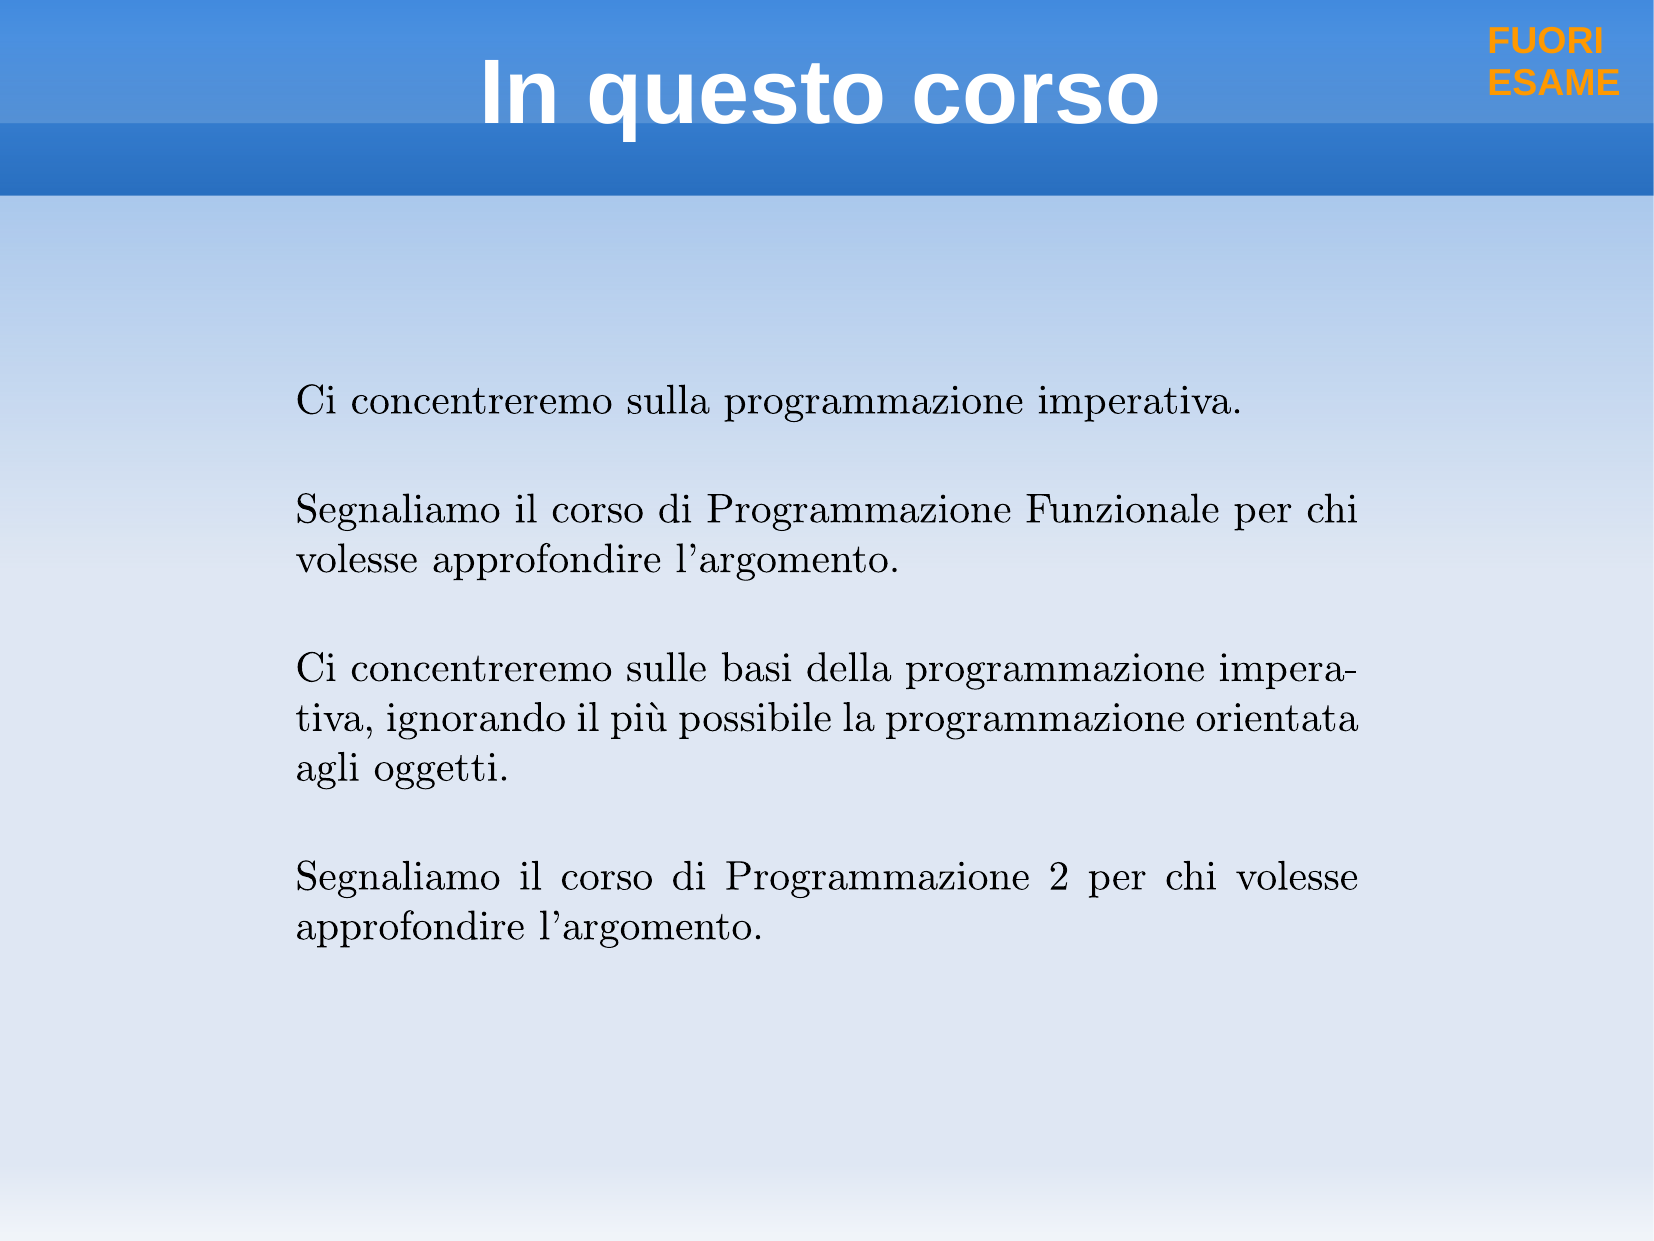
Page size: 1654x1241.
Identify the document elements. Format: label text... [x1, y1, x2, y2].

picture [0, 0, 1654, 1241]
text_box FUORI ESAME [1472, 11, 1636, 111]
text_box [295, 384, 1359, 948]
title In questo corso [76, 0, 1565, 196]
